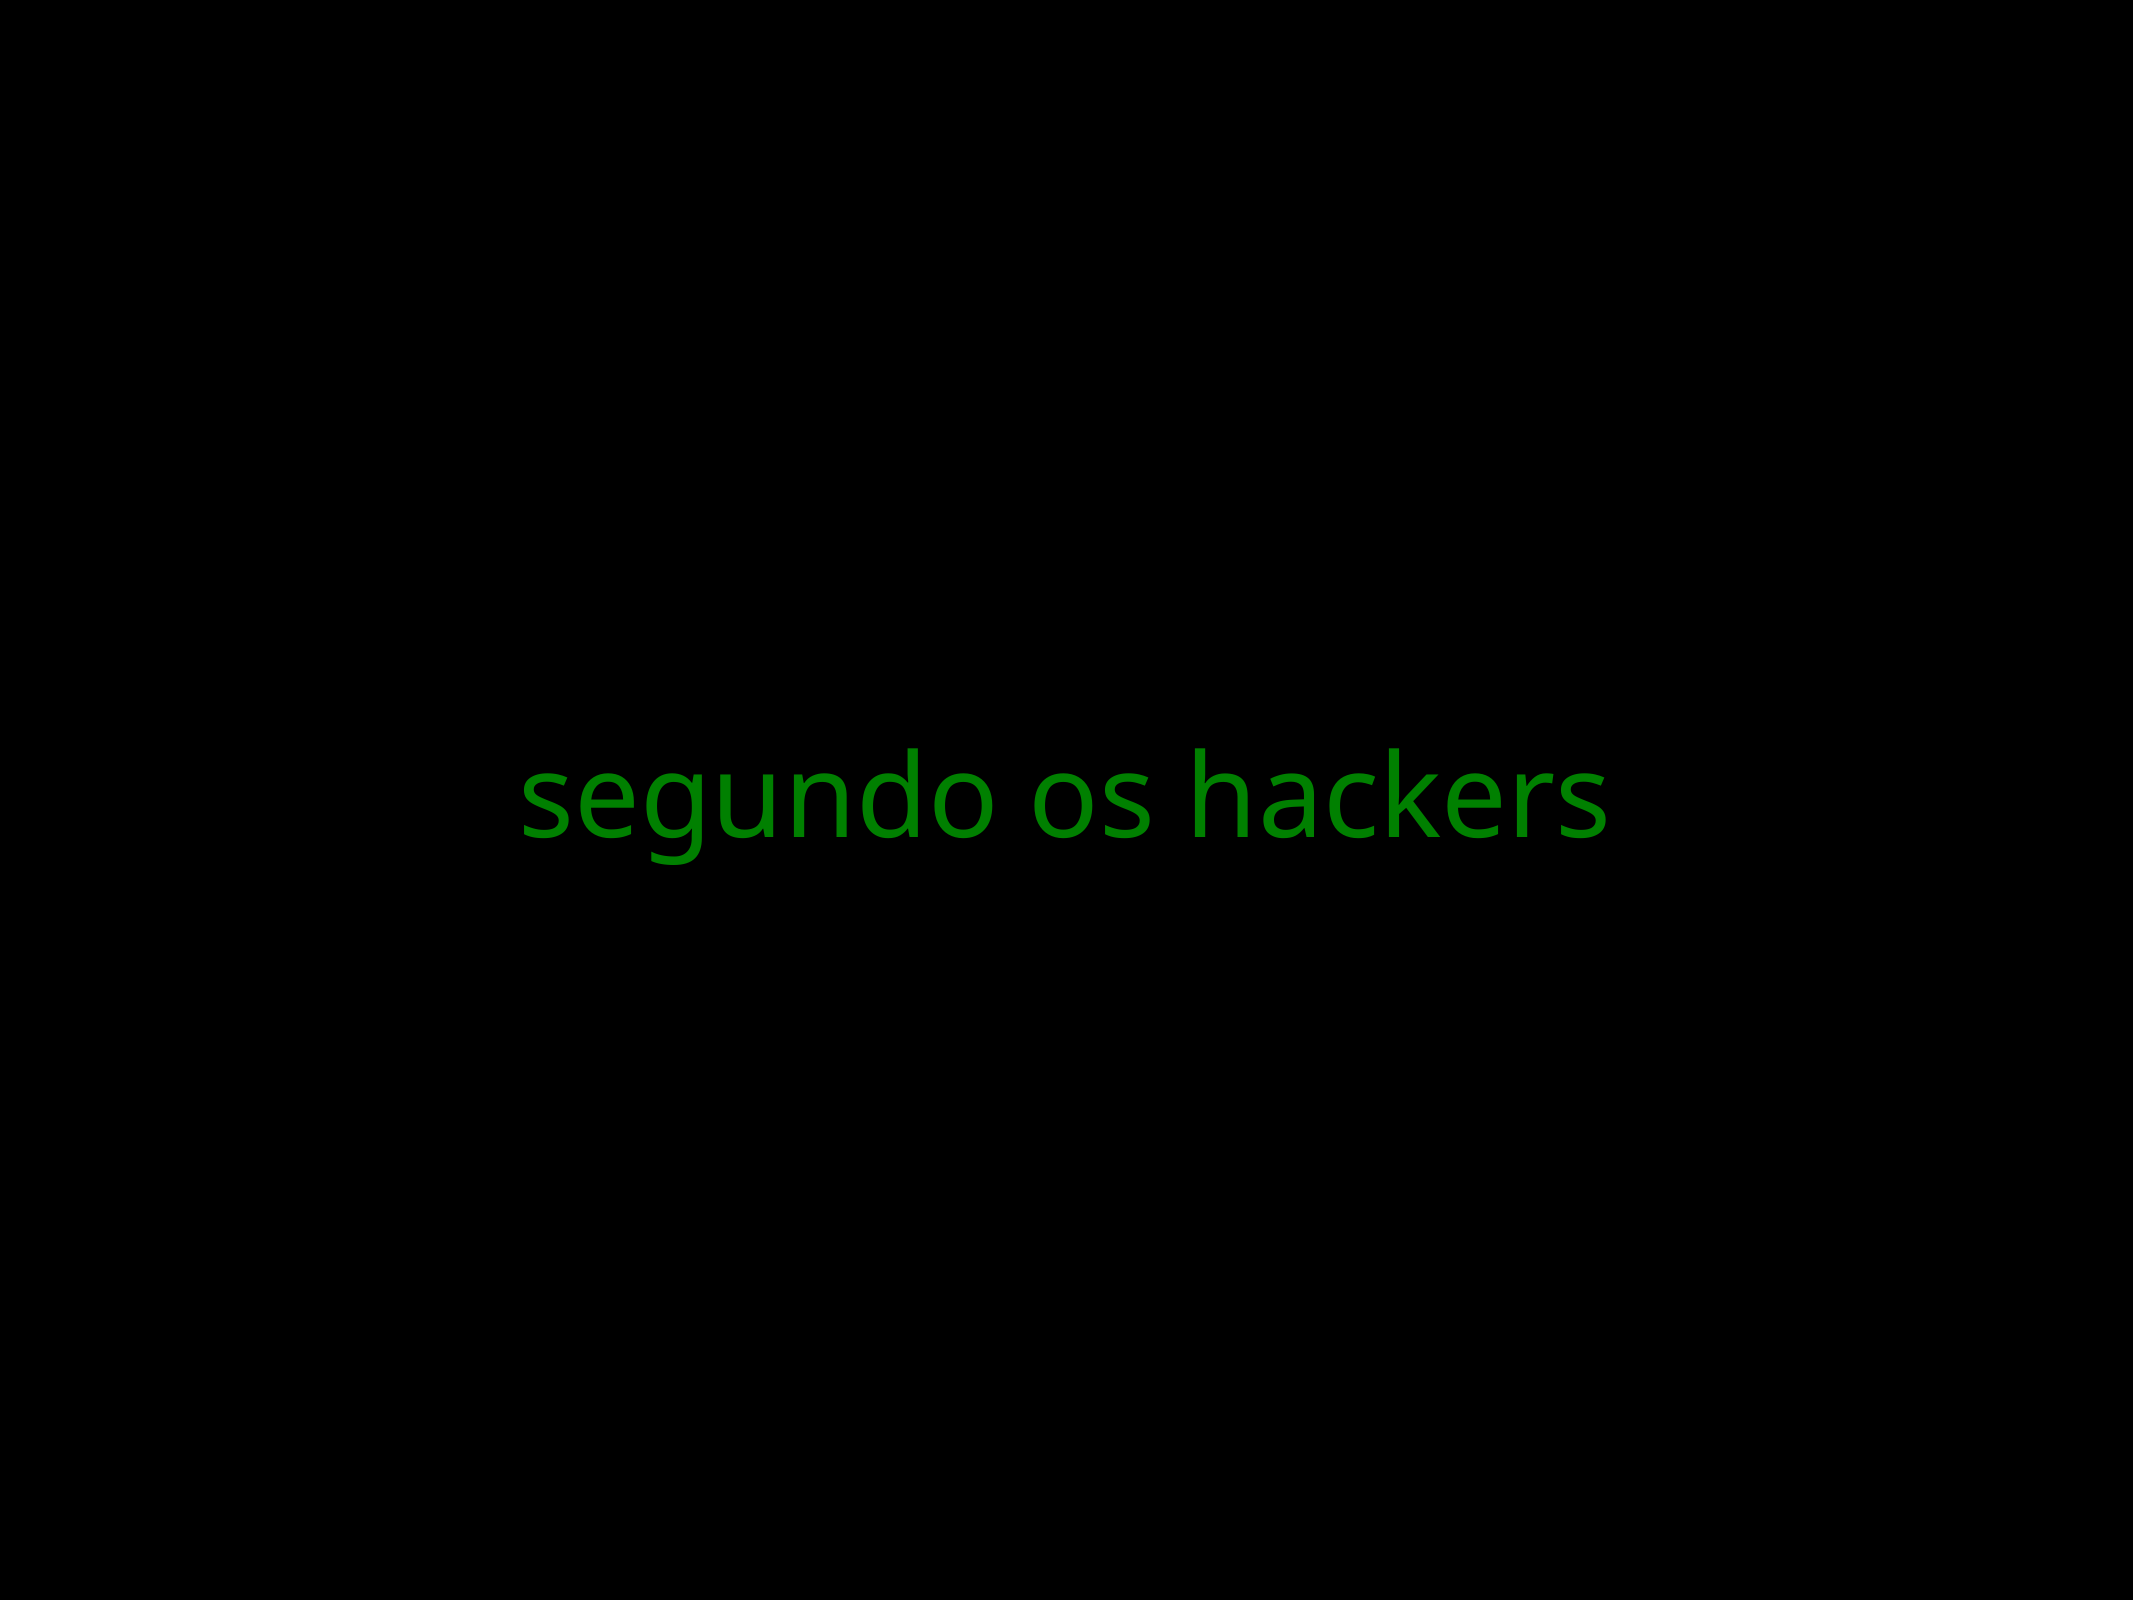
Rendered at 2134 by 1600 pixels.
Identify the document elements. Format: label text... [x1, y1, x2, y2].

title segundo os hackers [106, 617, 2025, 957]
